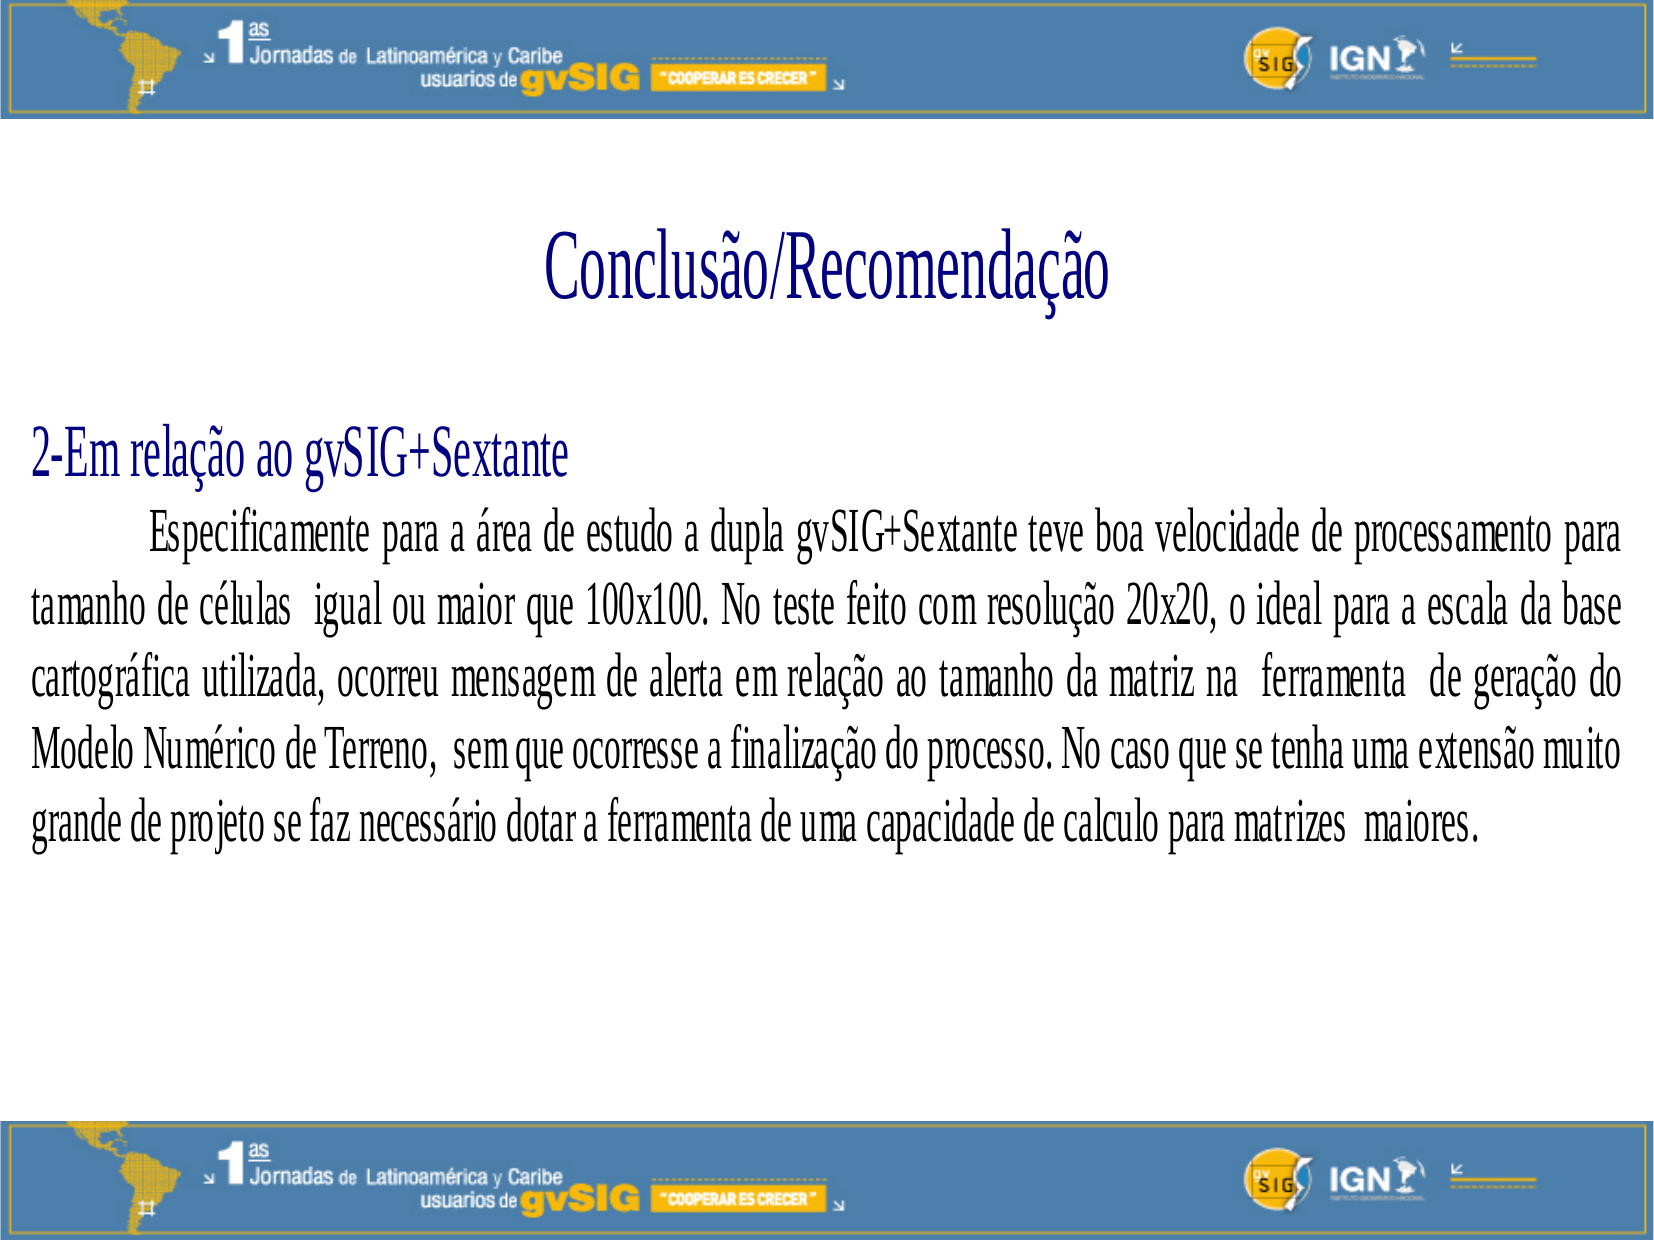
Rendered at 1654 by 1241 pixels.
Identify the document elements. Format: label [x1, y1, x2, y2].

picture [0, 0, 1654, 119]
picture [0, 1121, 1654, 1241]
chart [29, 206, 1625, 1004]
